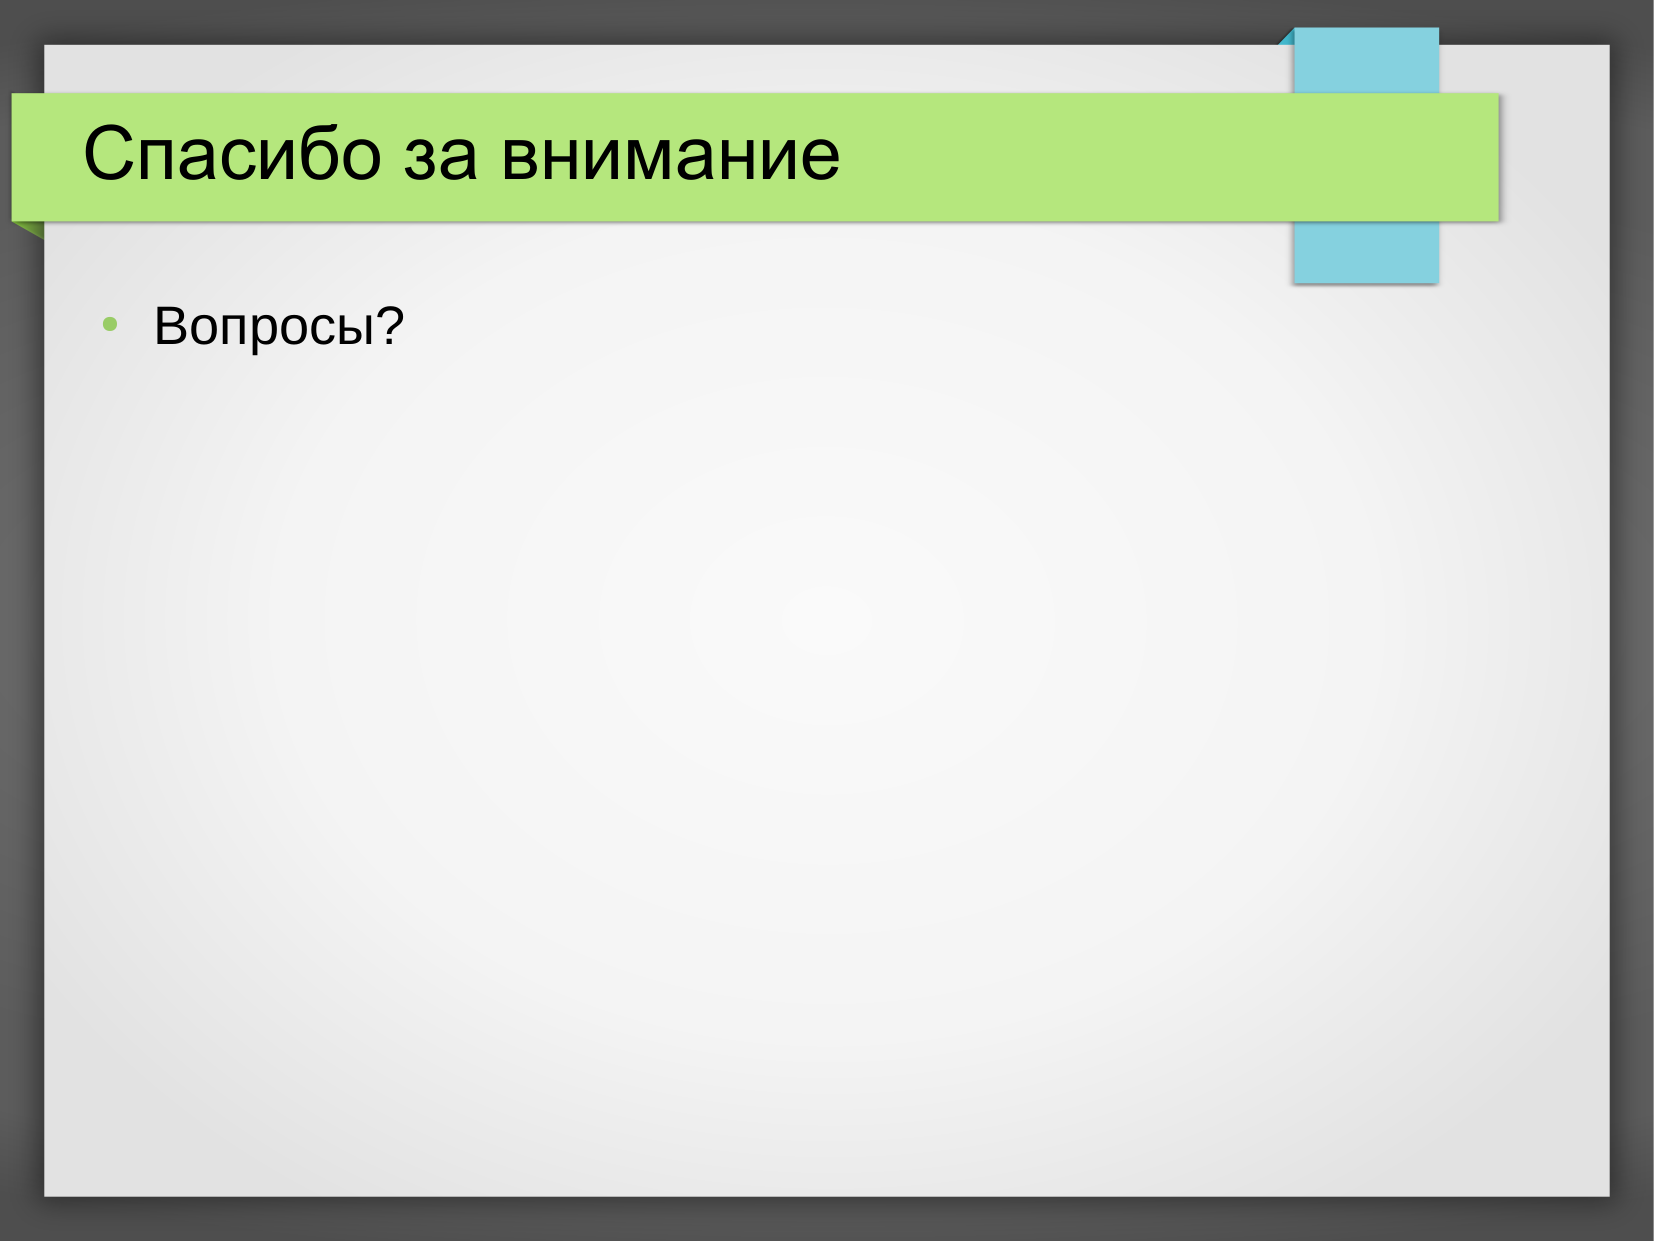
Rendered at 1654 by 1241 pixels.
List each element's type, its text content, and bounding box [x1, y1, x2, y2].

title Спасибо за внимание [82, 94, 1264, 213]
picture [0, 0, 1654, 1241]
list Вопросы? [82, 295, 1571, 1015]
